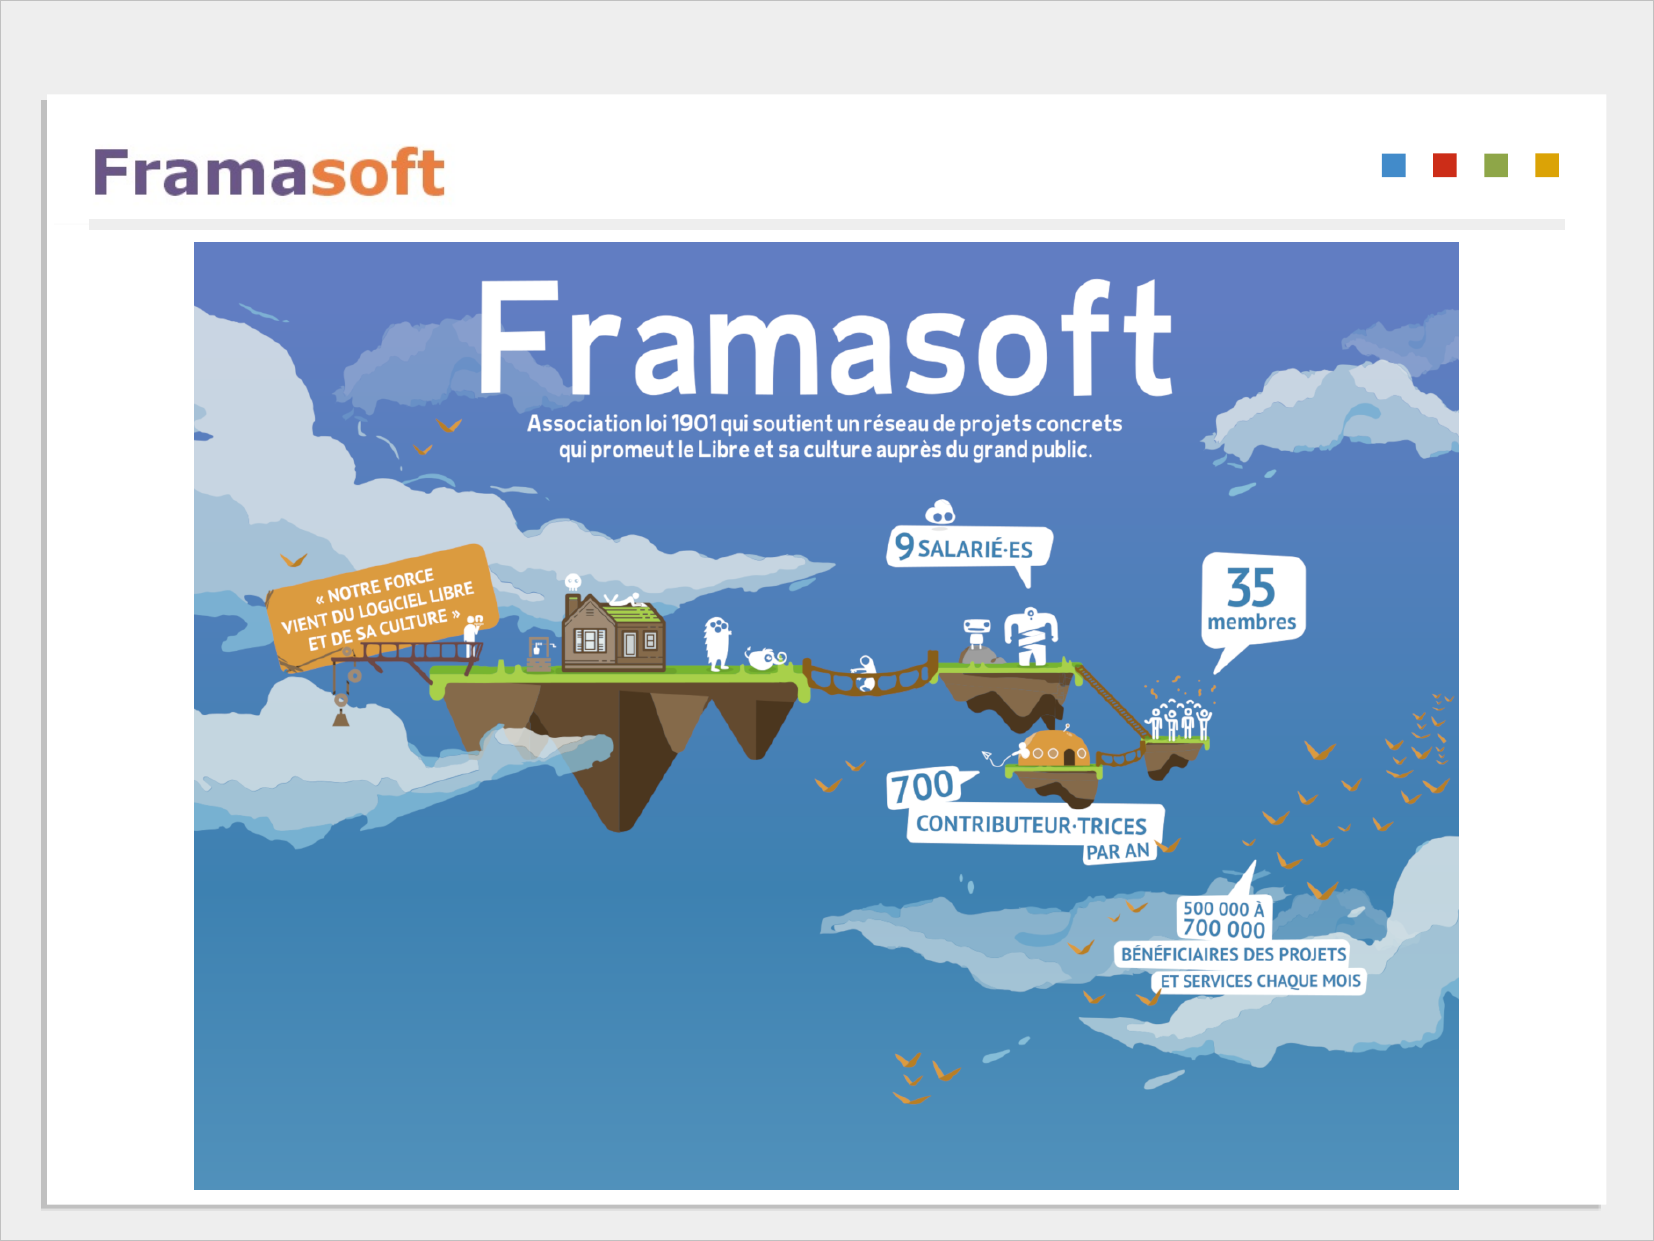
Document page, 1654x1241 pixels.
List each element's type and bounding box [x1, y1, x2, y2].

picture [54, 104, 508, 225]
text_box [0, 0, 1654, 1241]
picture [194, 242, 1459, 1190]
